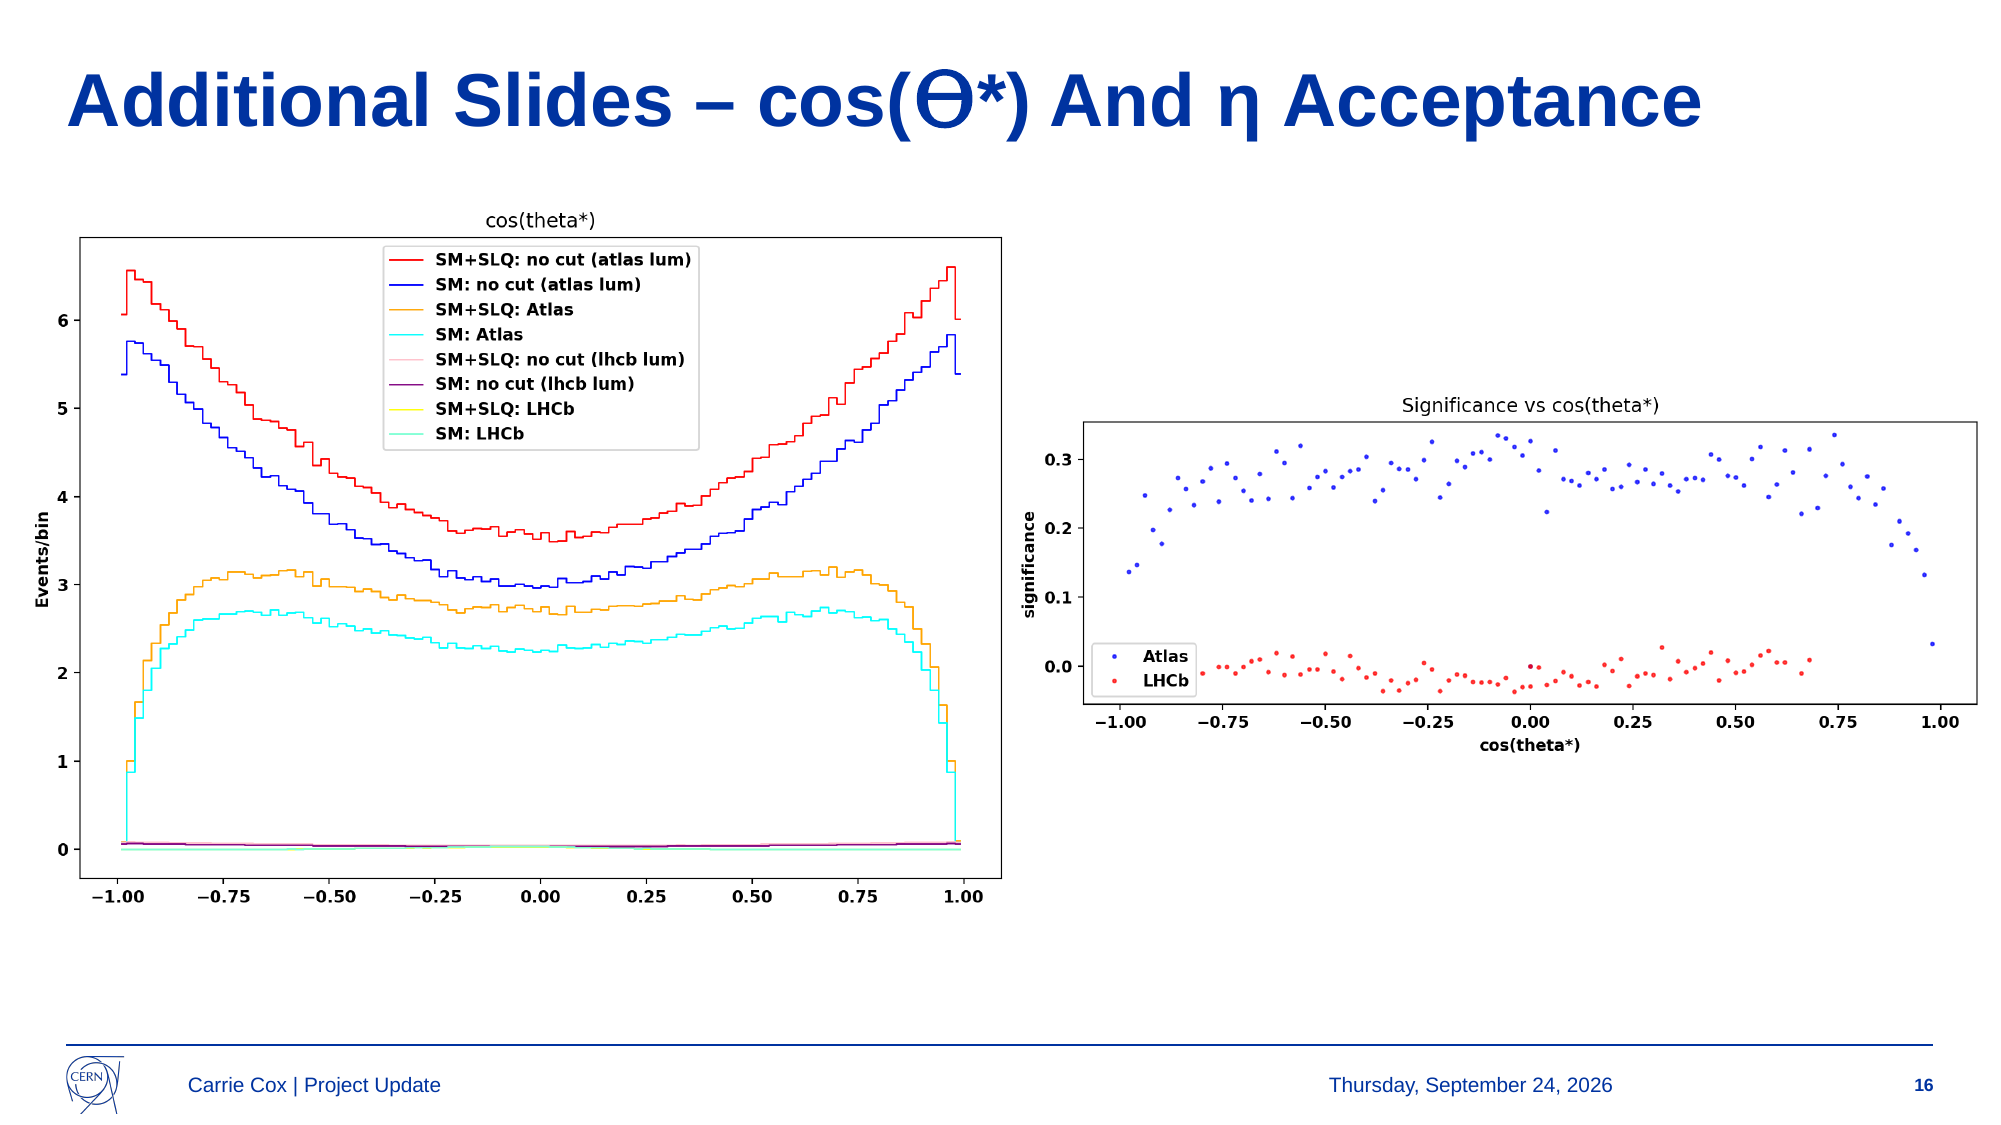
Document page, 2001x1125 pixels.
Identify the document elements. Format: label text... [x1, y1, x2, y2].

footer Carrie Cox | Project Update [187, 1053, 1302, 1114]
slide_number <number> [1822, 1053, 1934, 1114]
title Additional Slides – cos(ϴ*) And η Acceptance [66, 61, 1933, 237]
slide_number Friday, July 28, 2023 [1329, 1053, 1621, 1114]
picture [0, 204, 2001, 922]
